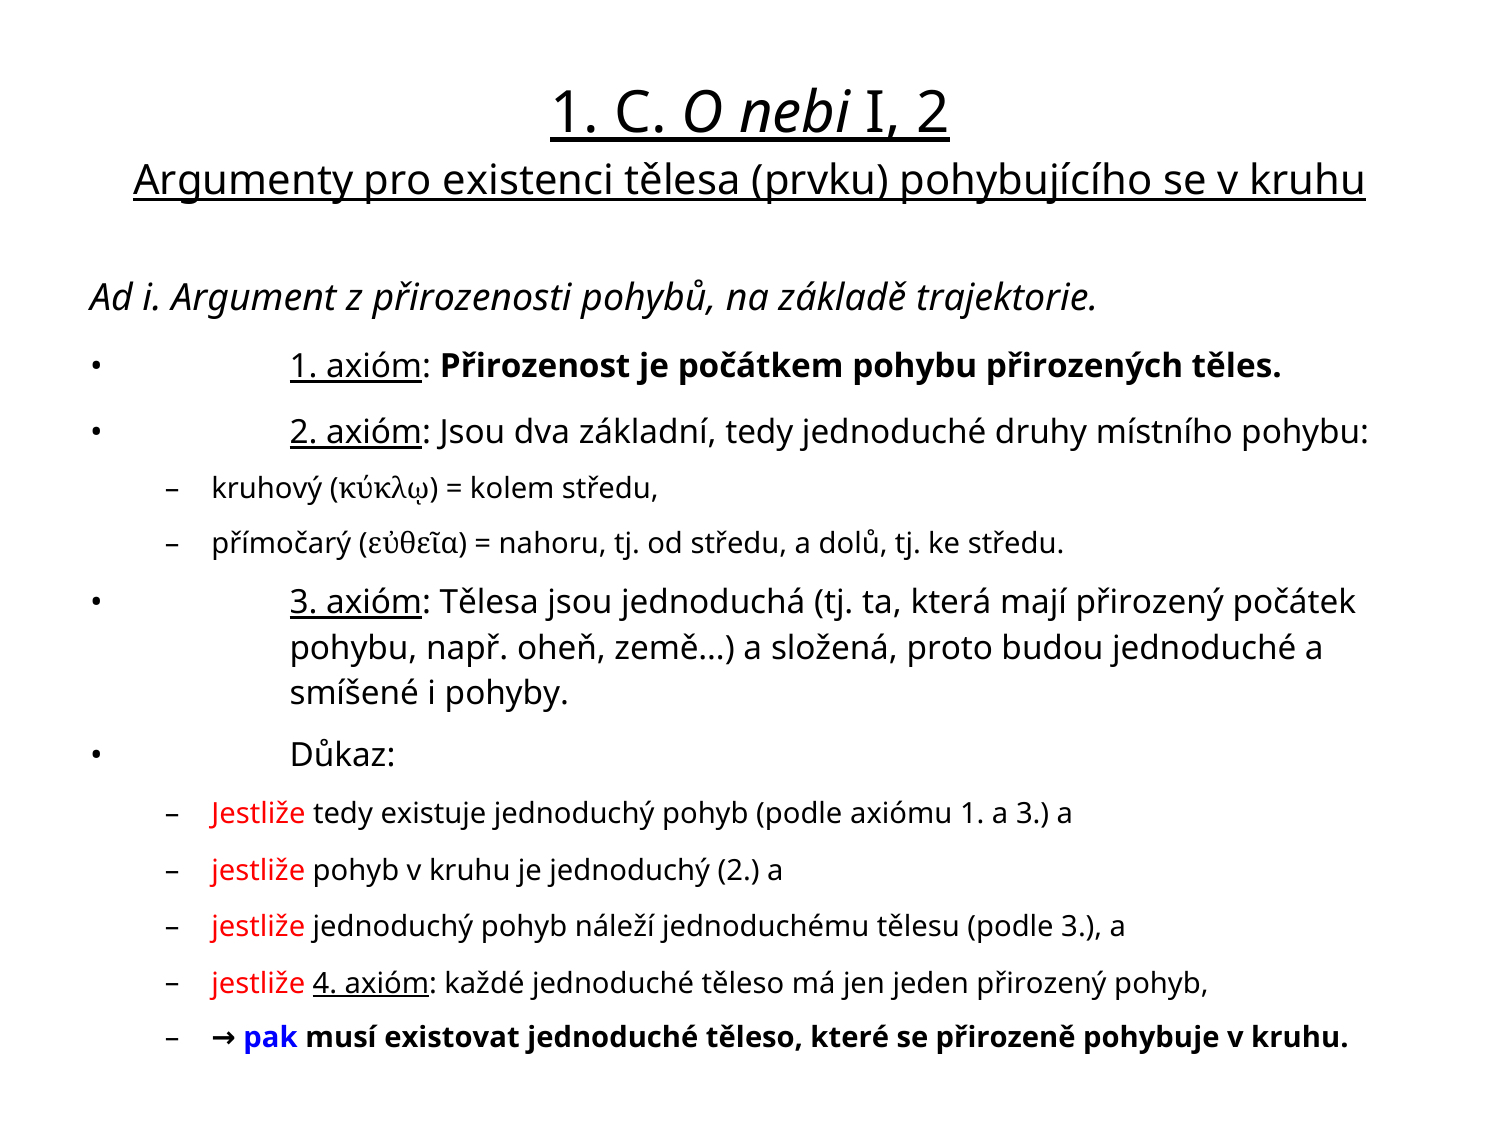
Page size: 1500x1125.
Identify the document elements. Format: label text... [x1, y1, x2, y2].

title 1. C. O nebi I, 2 Argumenty pro existenci tělesa (prvku) pohybujícího se v kruhu [75, 45, 1426, 233]
list Ad i. Argument z přirozenosti pohybů, na základě trajektorie. 1. axióm: Přirozenost je počátkem pohybu přirozených těles. 2. axióm: Jsou dva základní, tedy jednoduché druhy místního pohybu: kruhový (κύκλῳ) = kolem středu, přímočarý (εὐθεῖα) = nahoru, tj. od středu, a dolů, tj. ke středu. 3. axióm: Tělesa jsou jednoduchá (tj. ta, která mají přirozený počátek pohybu, např. oheň, země…) a složená, proto budou jednoduché a smíšené i pohyby. Důkaz: Jestliže tedy existuje jednoduchý pohyb (podle axiómu 1. a 3.) a jestliže pohyb v kruhu je jednoduchý (2.) a jestliže jednoduchý pohyb náleží jednoduchému tělesu (podle 3.), a jestliže 4. axióm: každé jednoduché těleso má jen jeden přirozený pohyb, → pak musí existovat jednoduché těleso, které se přirozeně pohybuje v kruhu. [75, 262, 1426, 1057]
